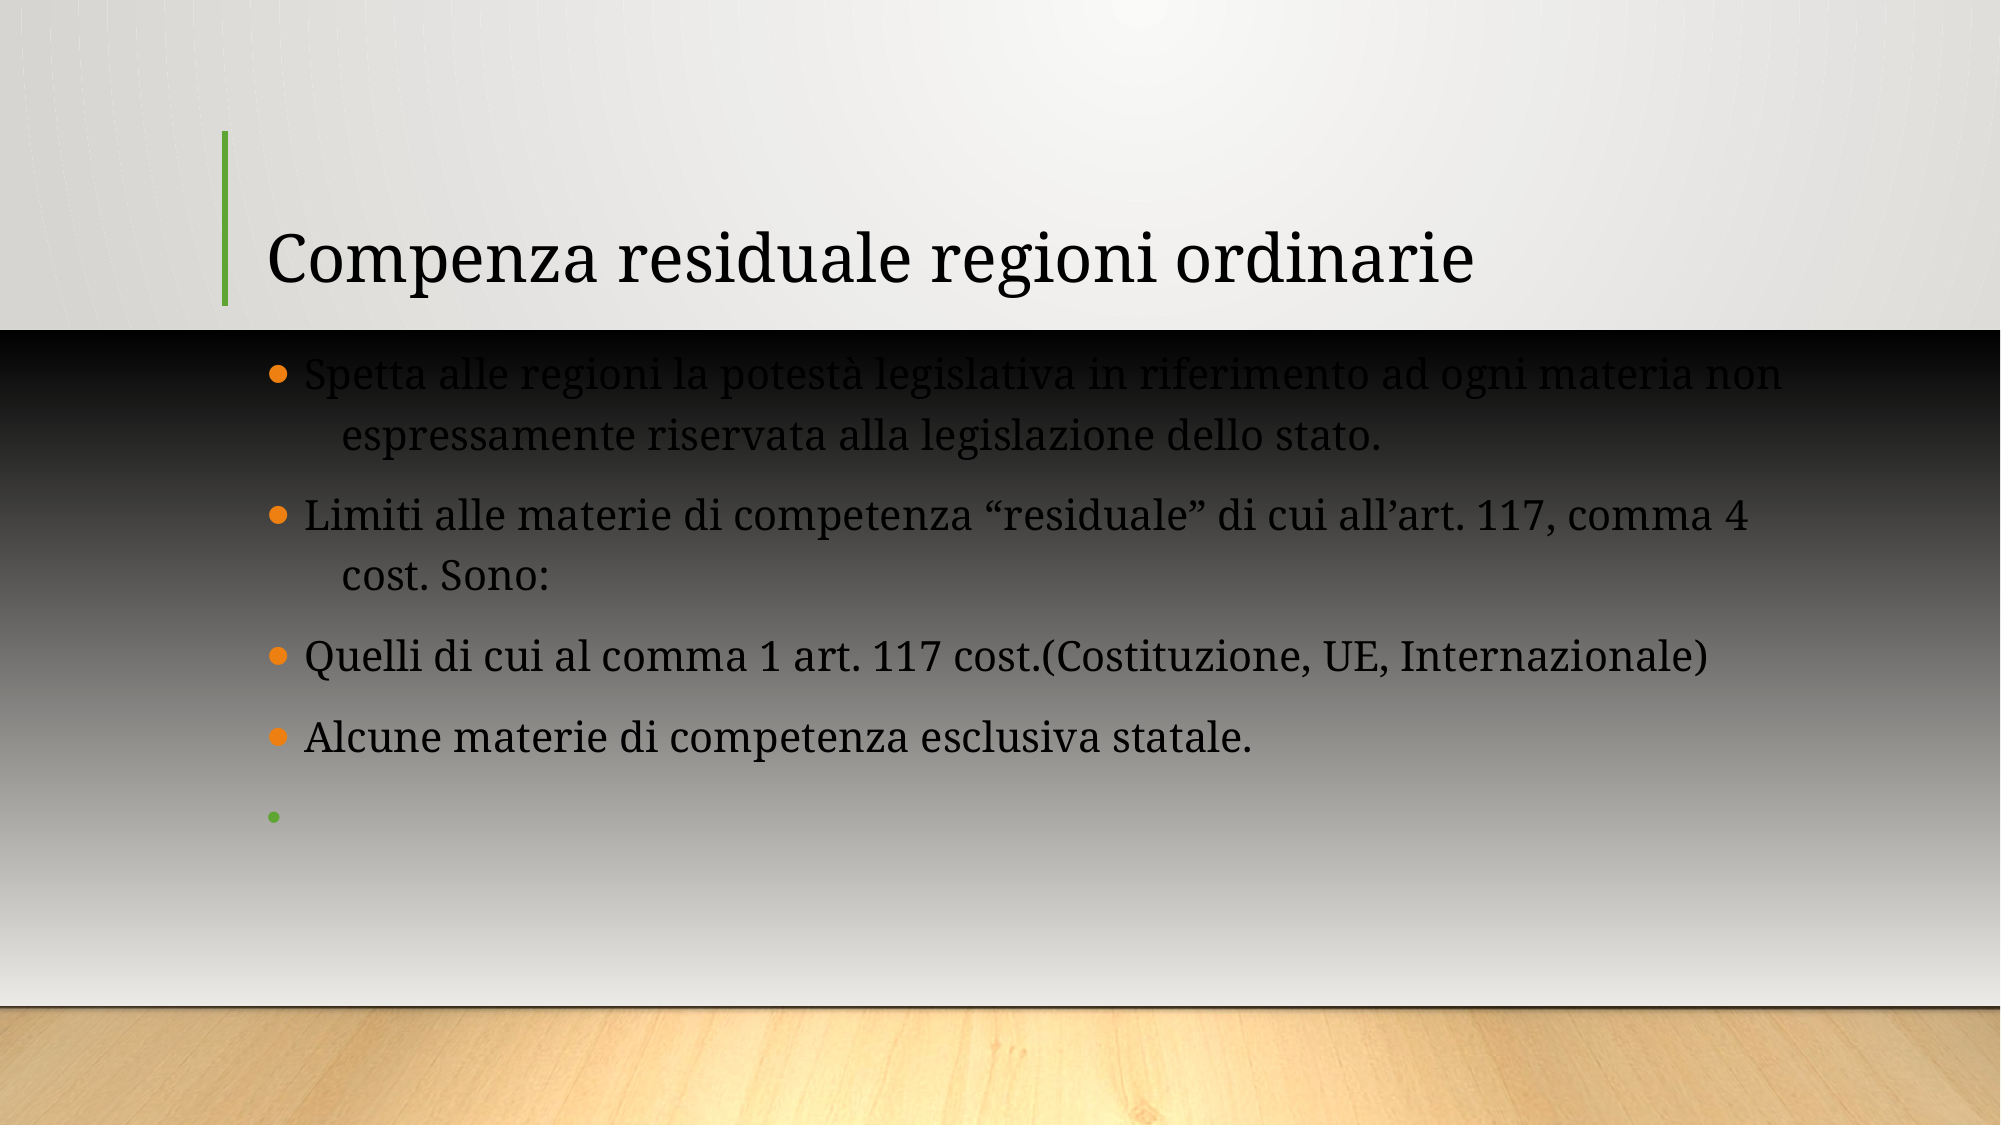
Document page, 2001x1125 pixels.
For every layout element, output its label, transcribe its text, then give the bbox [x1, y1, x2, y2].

list Spetta alle regioni la potestà legislativa in riferimento ad ogni materia non espressamente riservata alla legislazione dello stato. Limiti alle materie di competenza “residuale” di cui all’art. 117, comma 4 cost. Sono: Quelli di cui al comma 1 art. 117 cost.(Costituzione, UE, Internazionale) Alcune materie di competenza esclusiva statale. [251, 330, 1814, 897]
title Compenza residuale regioni ordinarie [251, 131, 1814, 305]
